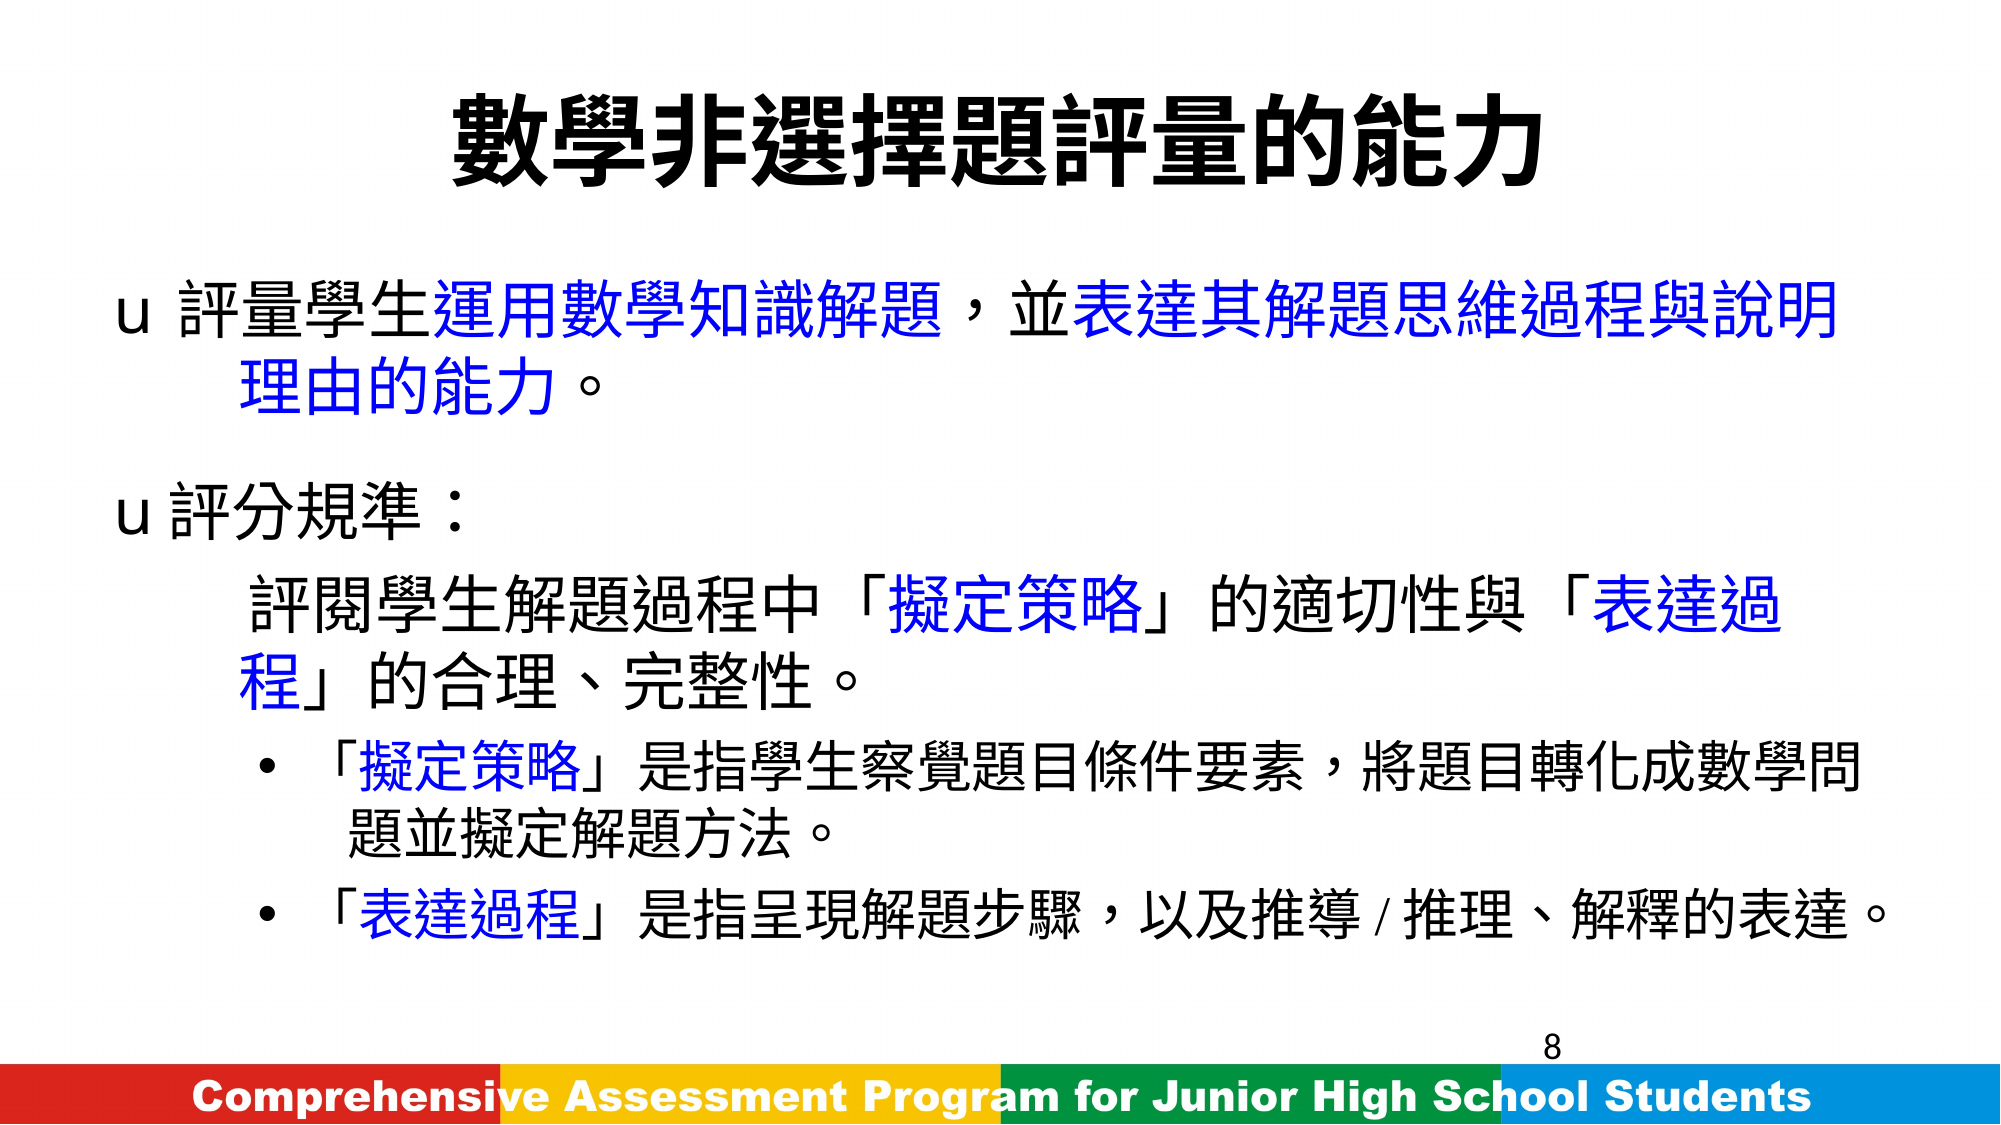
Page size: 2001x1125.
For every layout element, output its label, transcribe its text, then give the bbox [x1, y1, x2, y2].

list 評量學生運用數學知識解題，並表達其解題思維過程與說明理由的能力。 評分規準： 評閱學生解題過程中「擬定策略」的適切性與「表達過程」的合理、完整性。 「擬定策略」是指學生察覺題目條件要素，將題目轉化成數學問題並擬定解題方法。 「表達過程」是指呈現解題步驟，以及推導/推理、解釋的表達。 [98, 262, 1886, 1005]
text_box 8 [1528, 1014, 1995, 1075]
title 數學非選擇題評量的能力 [99, 45, 1900, 233]
